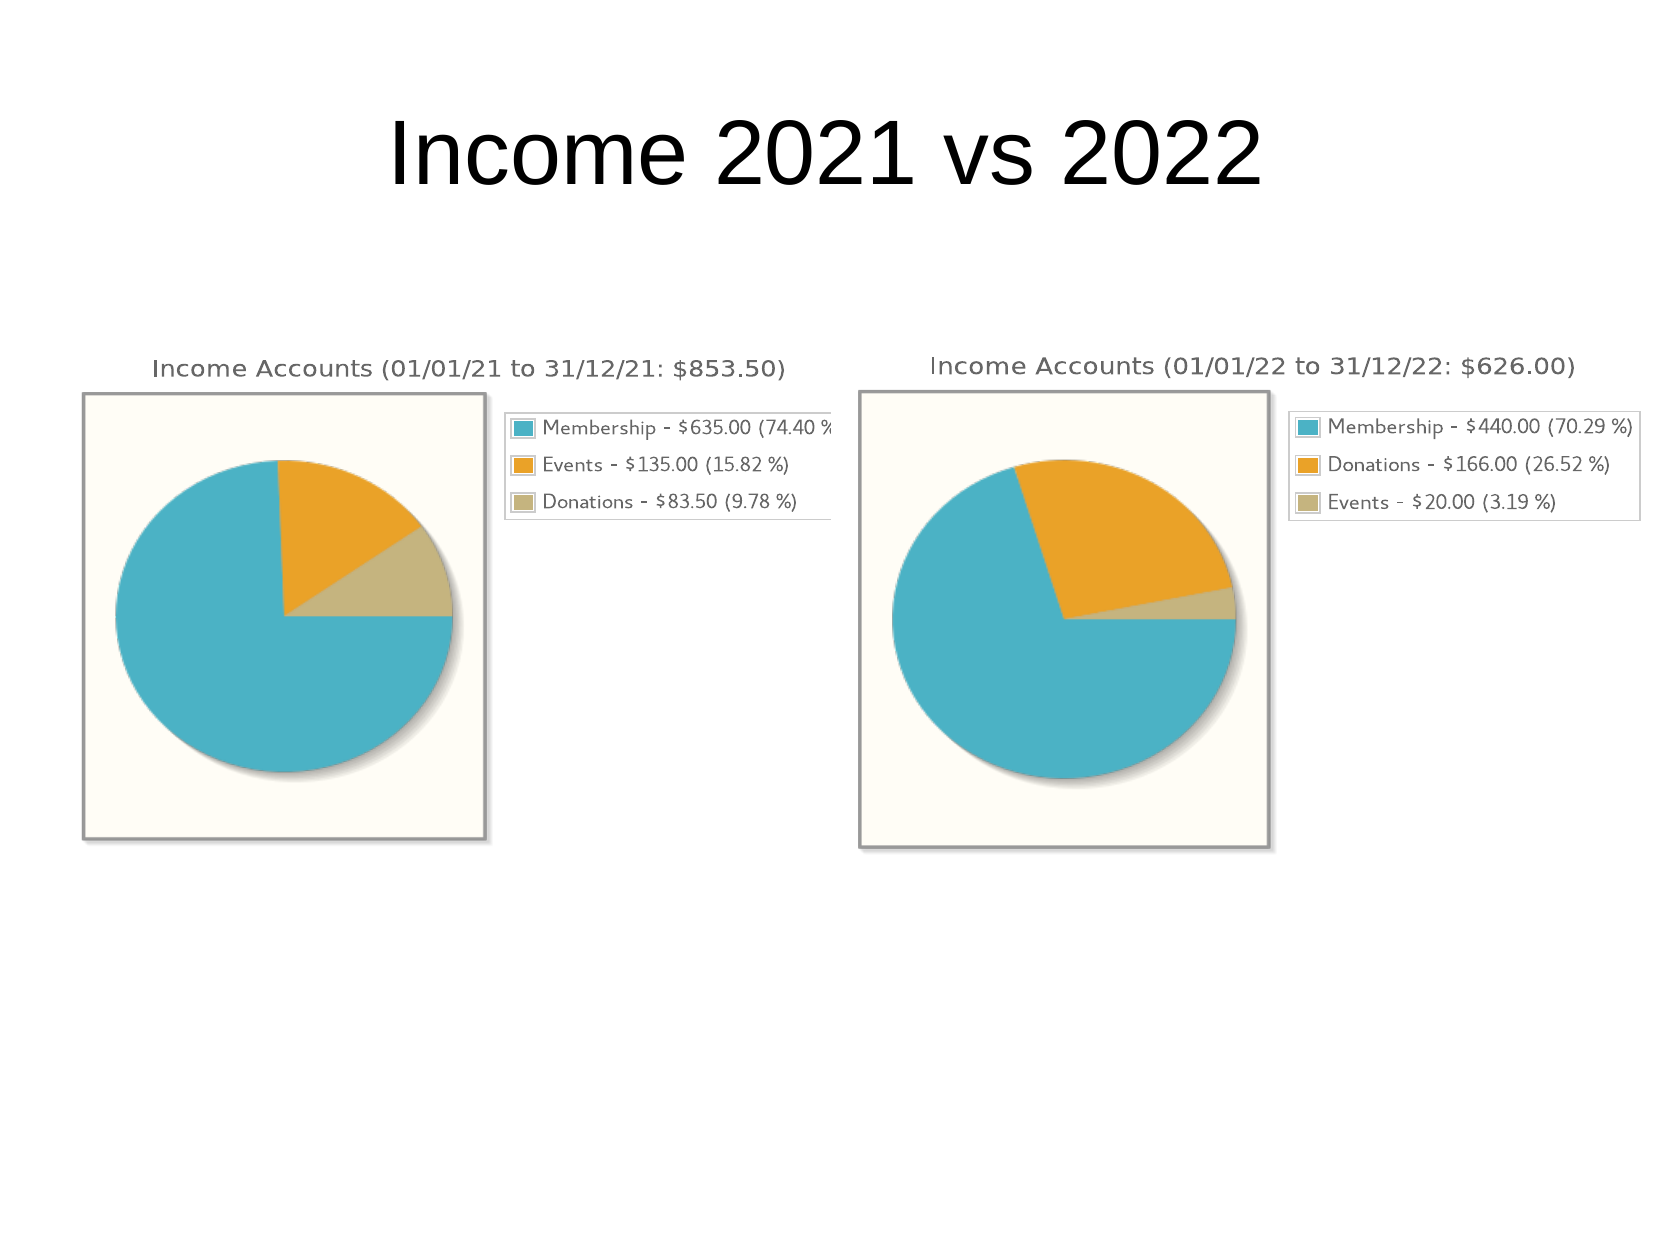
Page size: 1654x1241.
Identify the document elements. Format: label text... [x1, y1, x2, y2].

picture [18, 286, 1654, 957]
title Income 2021 vs 2022 [82, 49, 1571, 257]
